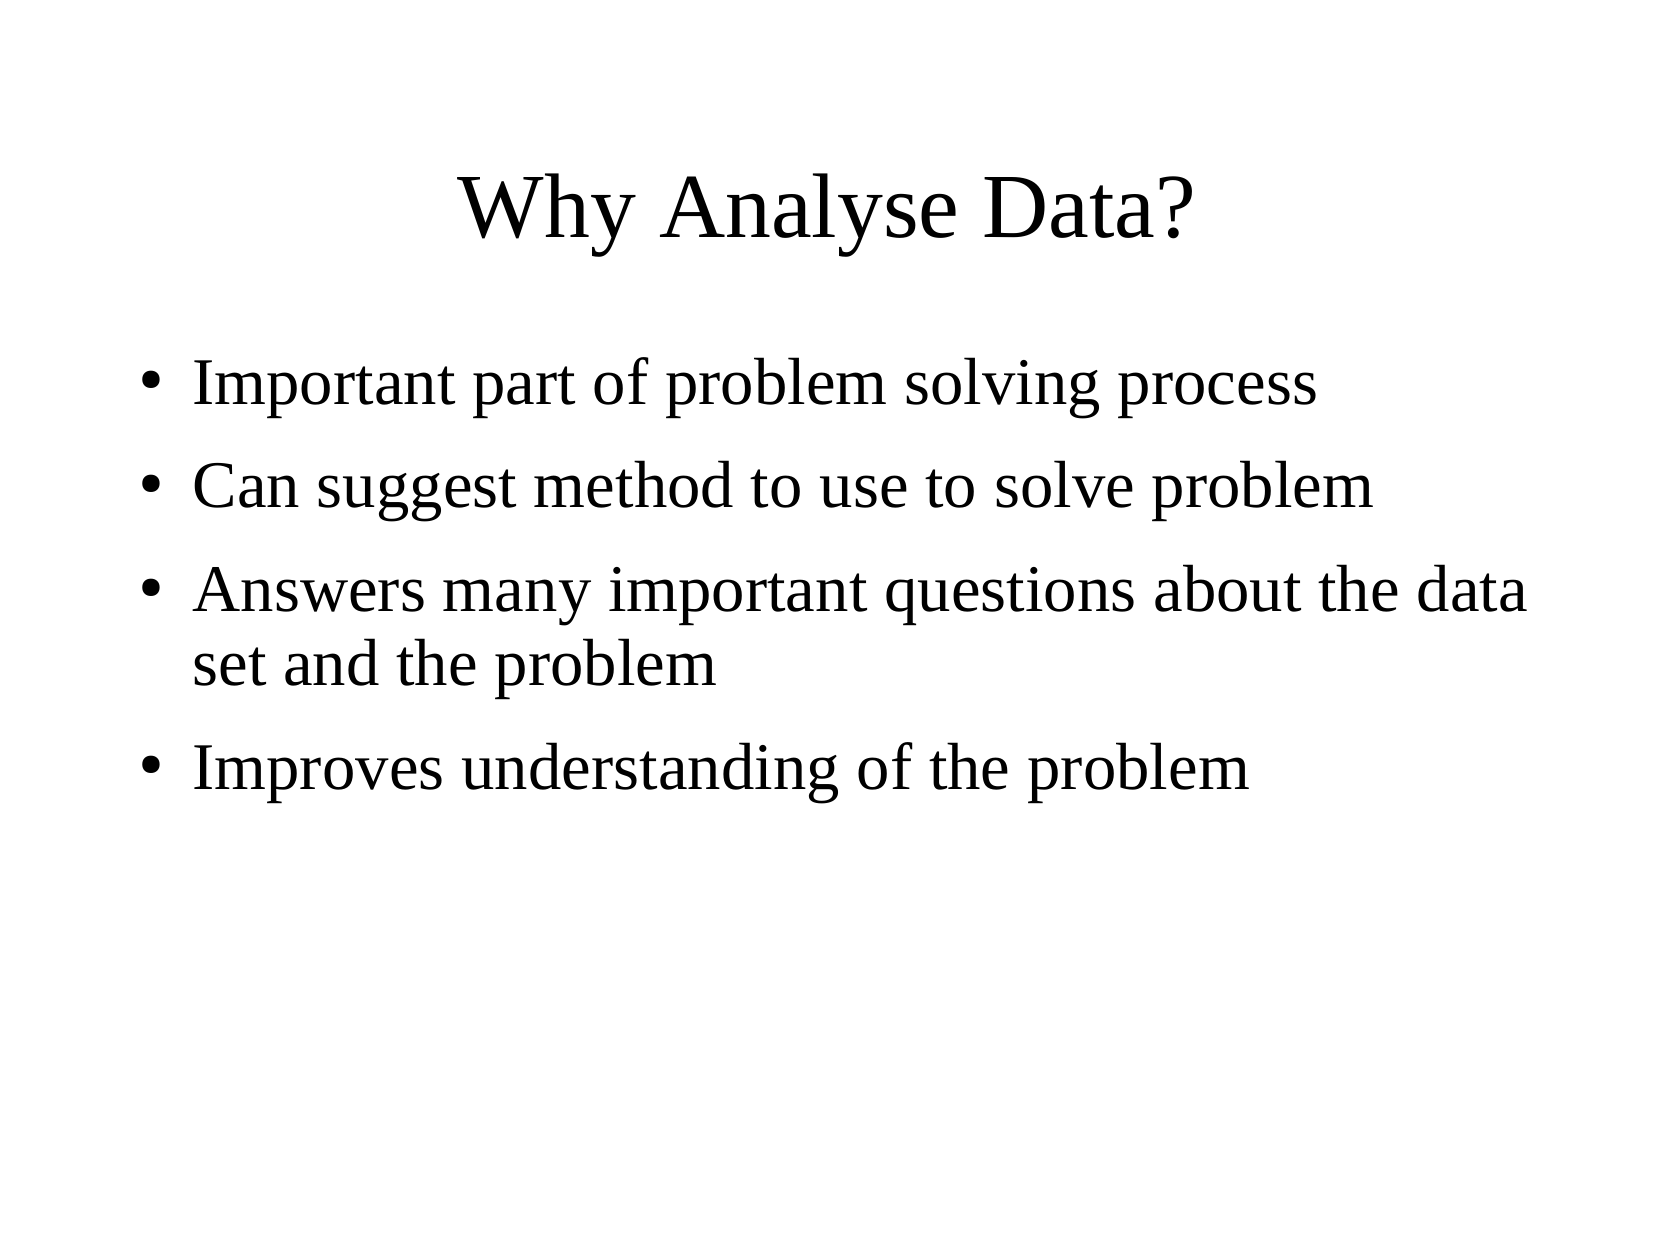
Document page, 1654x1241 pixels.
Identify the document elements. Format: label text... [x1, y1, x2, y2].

title Why Analyse Data? [121, 102, 1534, 311]
list Important part of problem solving process Can suggest method to use to solve problem Answers many important questions about the data set and the problem Improves understanding of the problem [121, 344, 1534, 1127]
